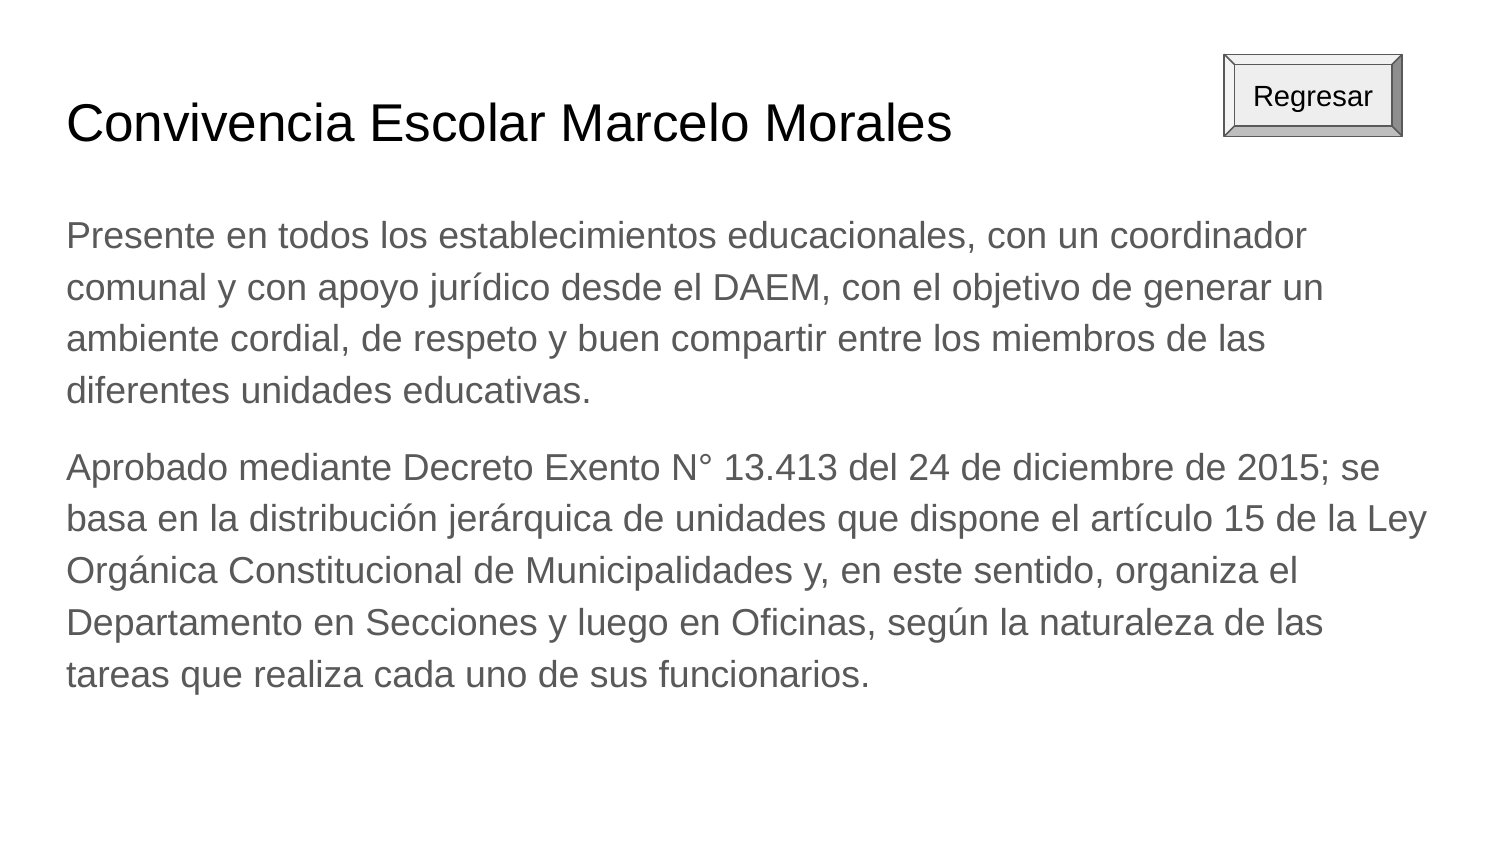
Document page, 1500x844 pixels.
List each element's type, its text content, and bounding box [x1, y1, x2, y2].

text_box Regresar [1235, 65, 1391, 126]
title Convivencia Escolar Marcelo Morales [51, 72, 1449, 167]
list Presente en todos los establecimientos educacionales, con un coordinador comunal y con apoyo jurídico desde el DAEM, con el objetivo de generar un ambiente cordial, de respeto y buen compartir entre los miembros de las diferentes unidades educativas. Aprobado mediante Decreto Exento N° 13.413 del 24 de diciembre de 2015; se basa en la distribución jerárquica de unidades que dispone el artículo 15 de la Ley Orgánica Constitucional de Municipalidades y, en este sentido, organiza el Departamento en Secciones y luego en Oficinas, según la naturaleza de las tareas que realiza cada uno de sus funcionarios. [51, 189, 1449, 750]
